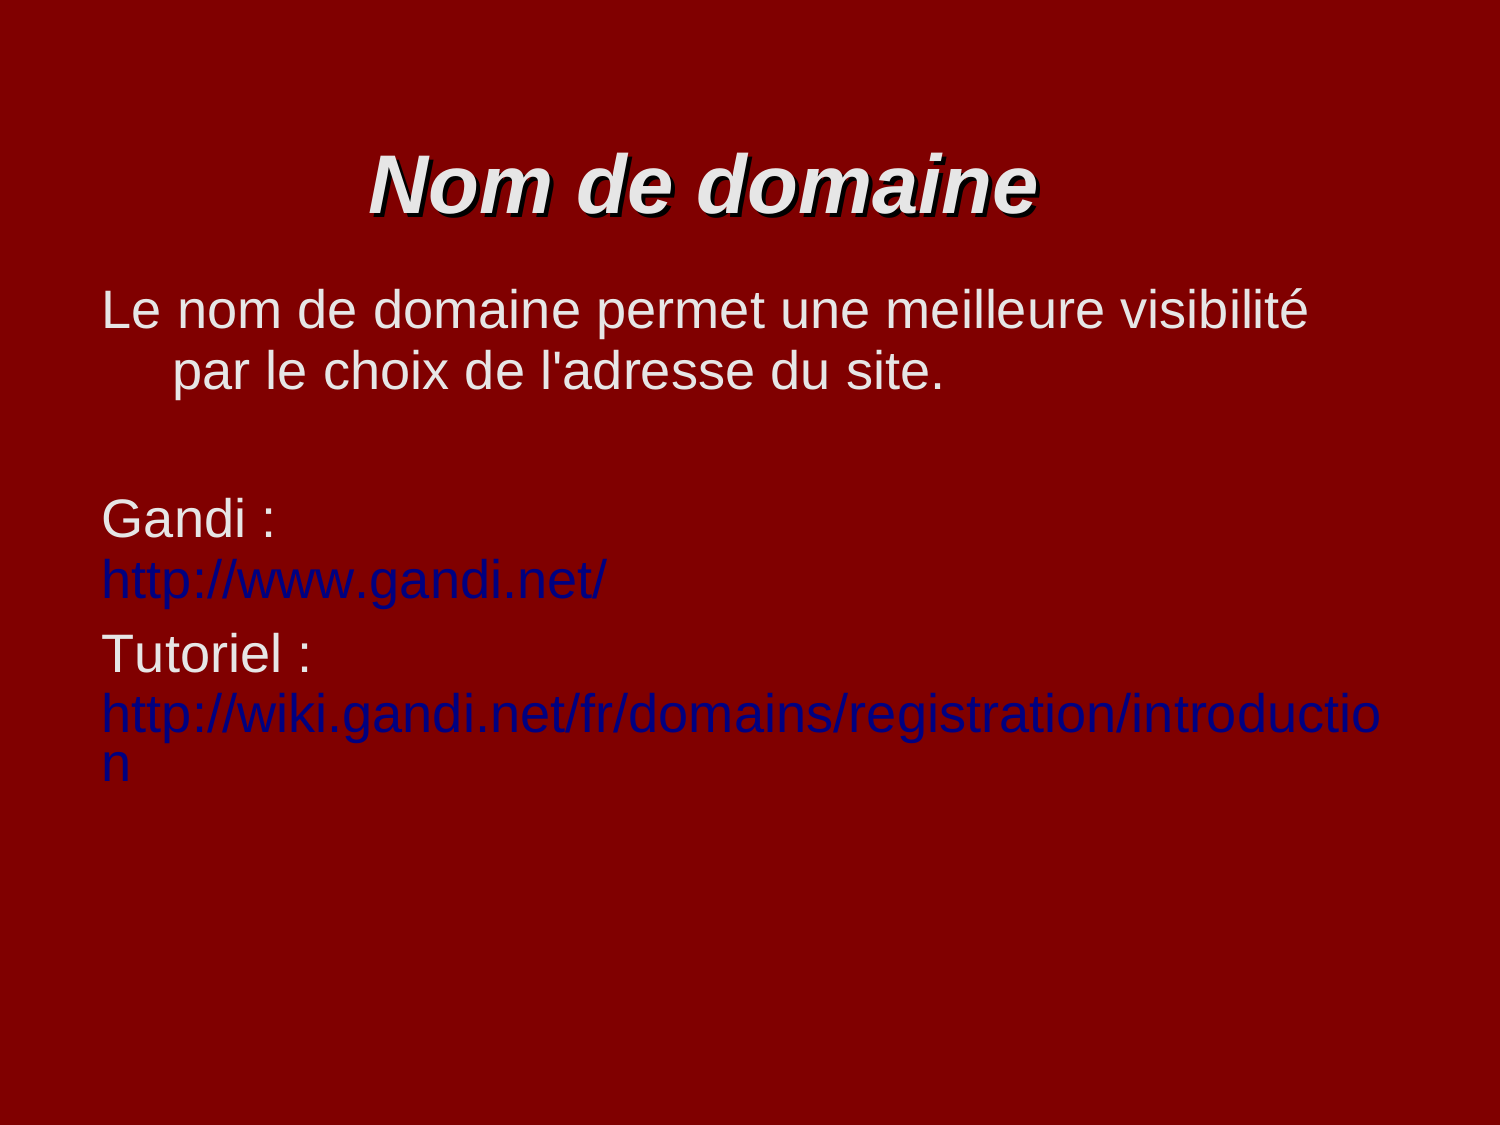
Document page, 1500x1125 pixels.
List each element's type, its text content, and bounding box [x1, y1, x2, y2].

title Nom de domaine [66, 59, 1342, 240]
list Le nom de domaine permet une meilleure visibilité par le choix de l'adresse du site. Gandi : http://www.gandi.net/ Tutoriel : http://wiki.gandi.net/fr/domains/registration/introduction [75, 272, 1417, 1006]
